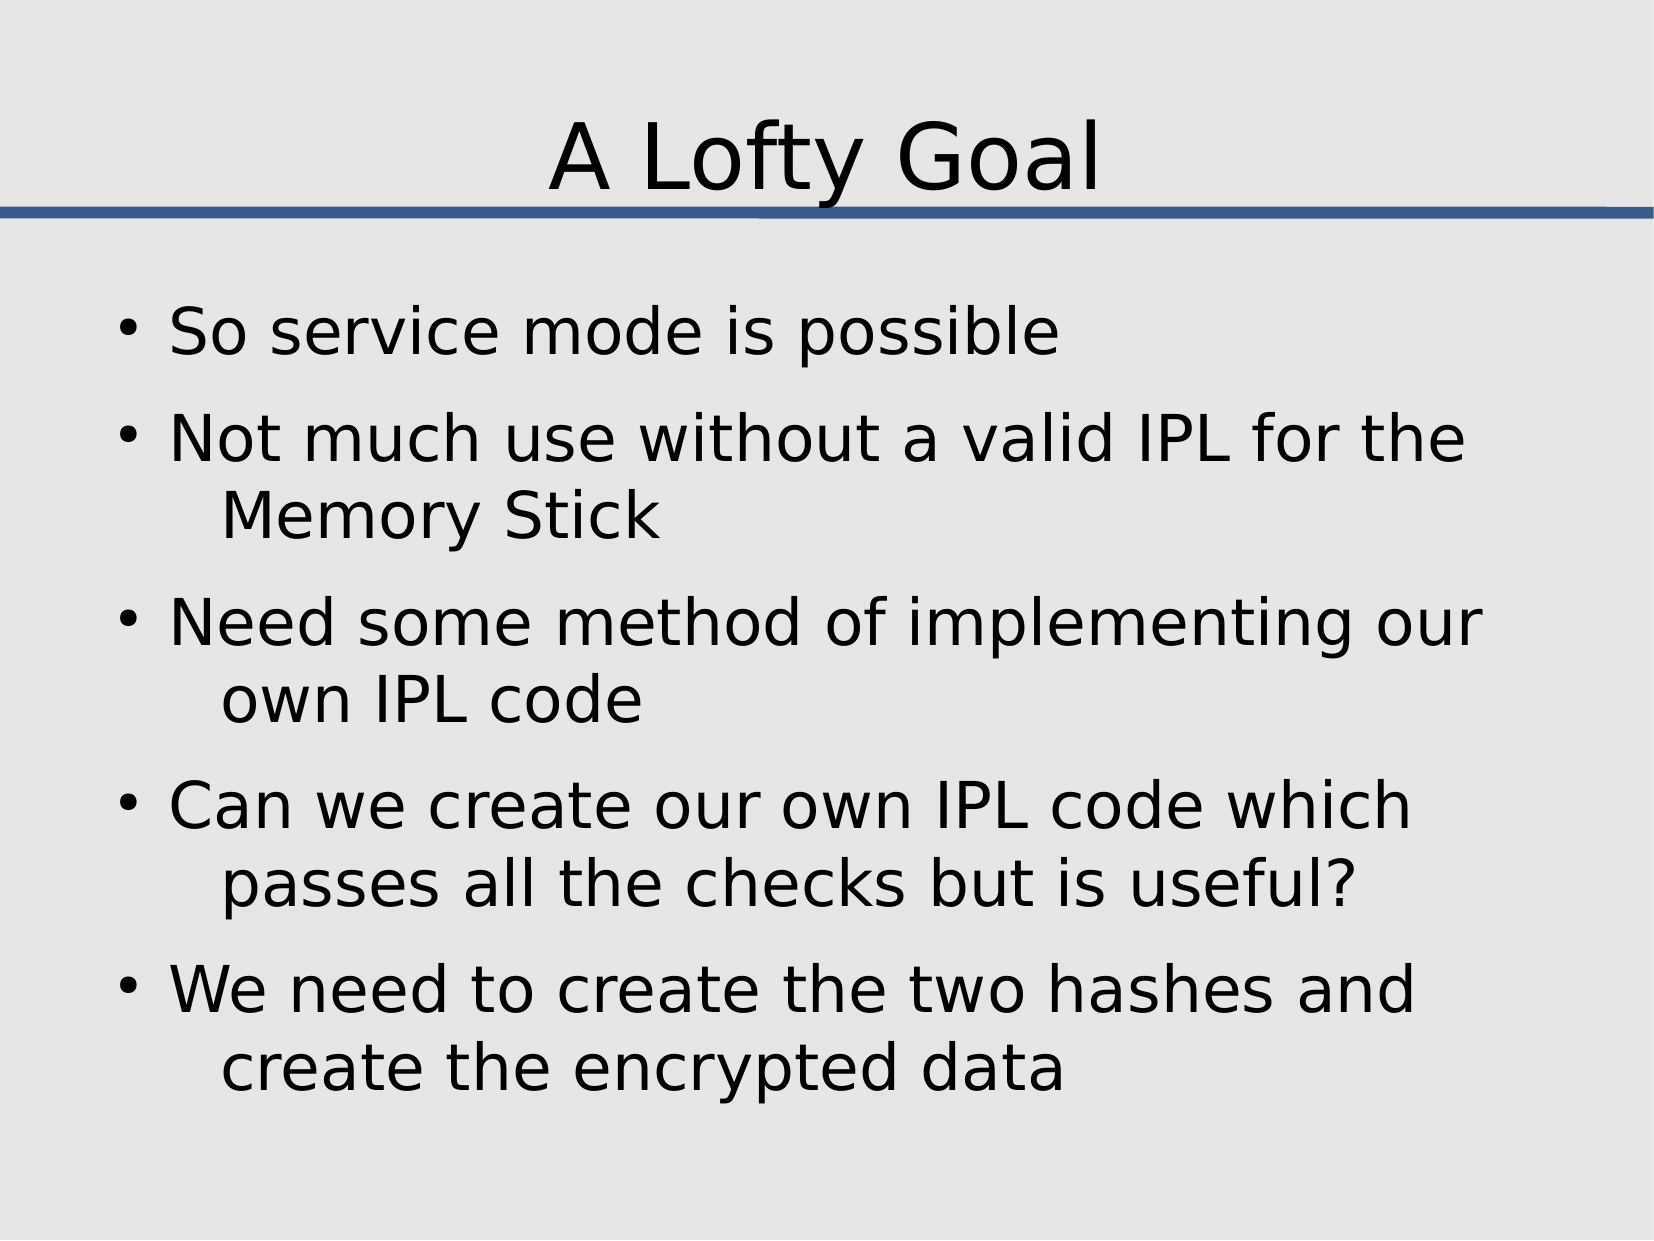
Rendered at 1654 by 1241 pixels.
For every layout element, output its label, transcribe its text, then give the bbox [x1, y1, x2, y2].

list So service mode is possible Not much use without a valid IPL for the Memory Stick Need some method of implementing our own IPL code Can we create our own IPL code which passes all the checks but is useful? We need to create the two hashes and create the encrypted data [82, 290, 1571, 1109]
title A Lofty Goal [82, 49, 1571, 257]
